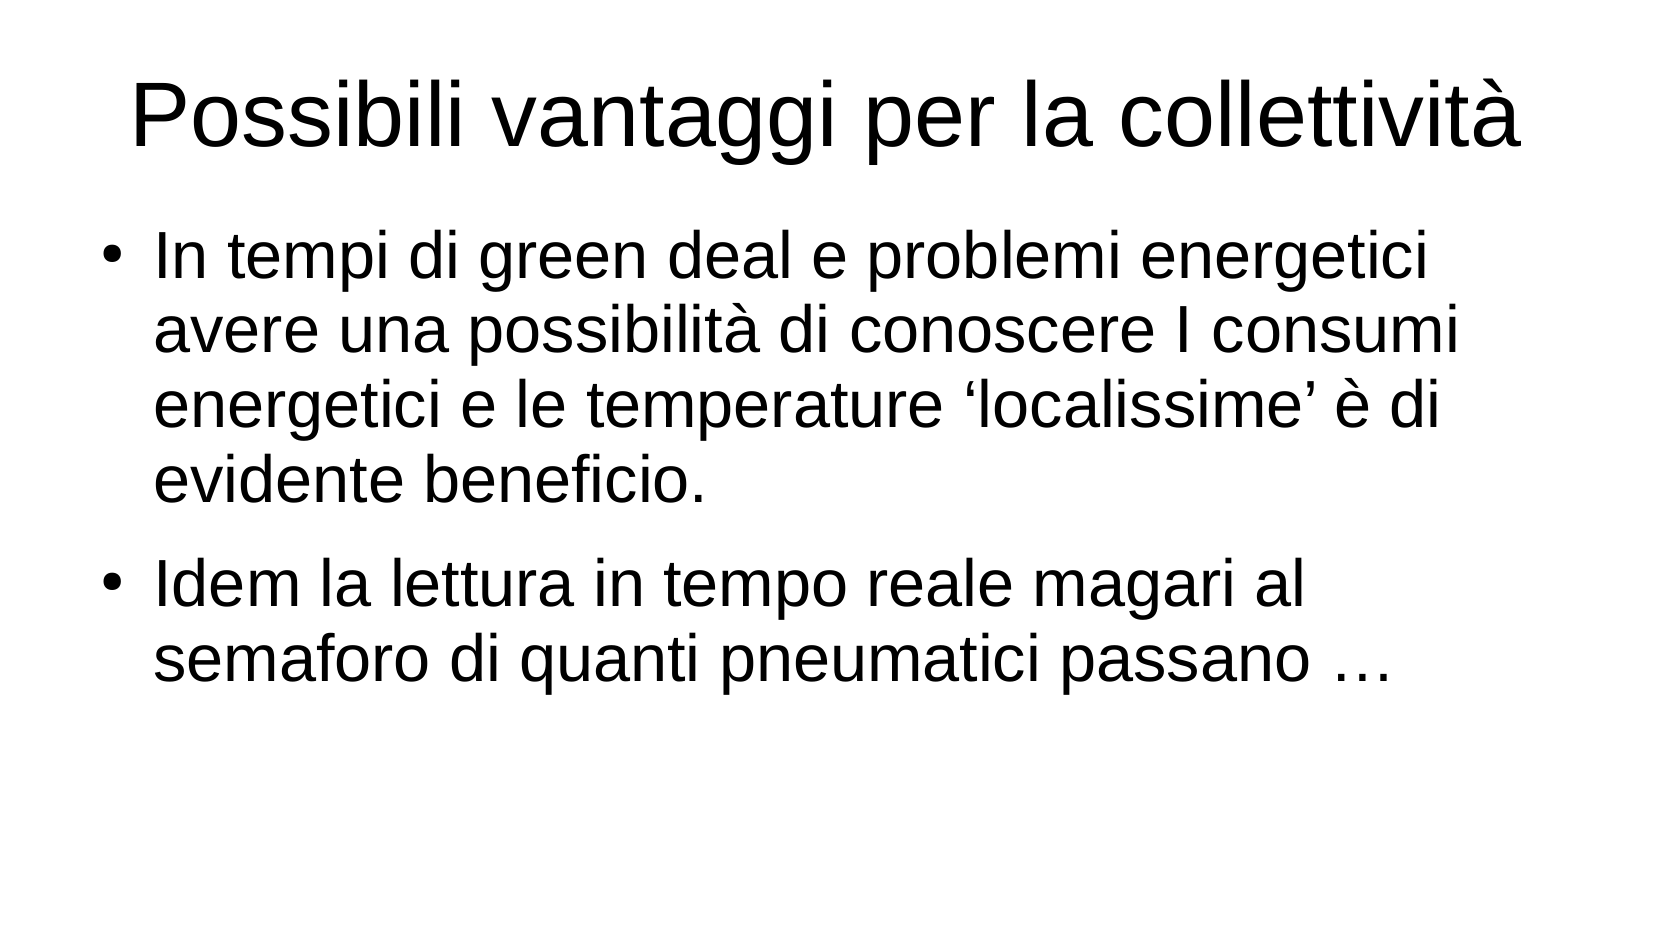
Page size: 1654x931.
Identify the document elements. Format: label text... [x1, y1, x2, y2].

list In tempi di green deal e problemi energetici avere una possibilità di conoscere I consumi energetici e le temperature ‘localissime’ è di evidente beneficio. Idem la lettura in tempo reale magari al semaforo di quanti pneumatici passano … [82, 217, 1571, 758]
title Possibili vantaggi per la collettività [82, 37, 1571, 193]
